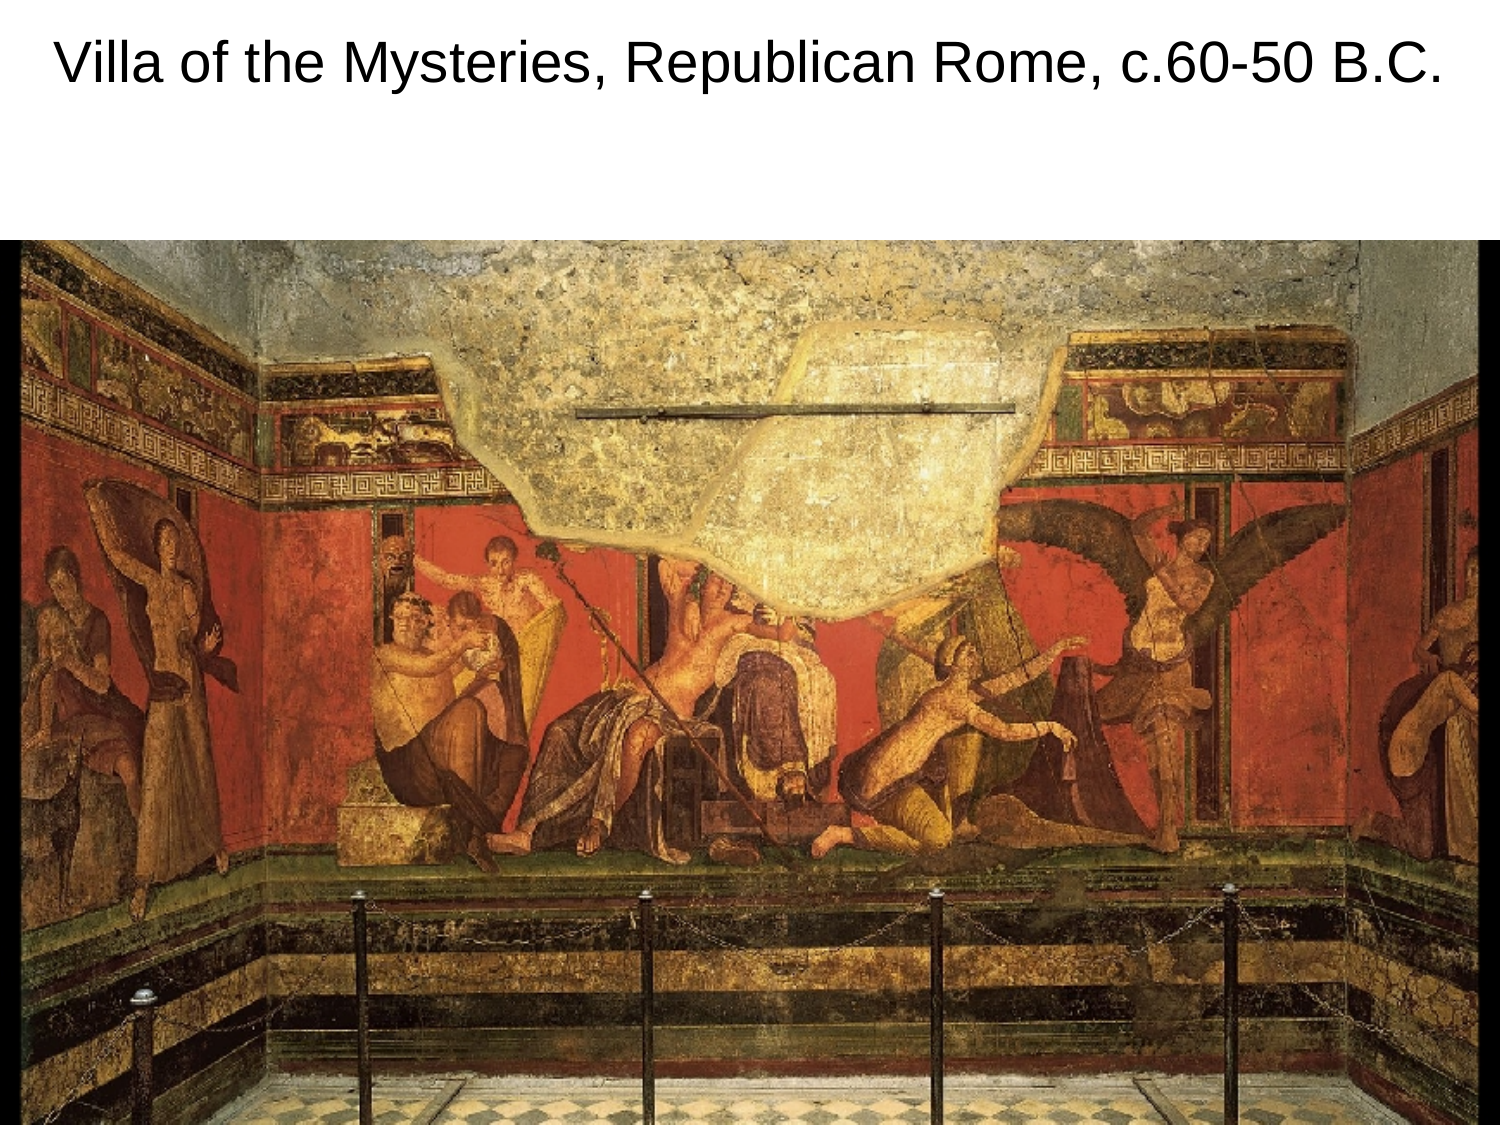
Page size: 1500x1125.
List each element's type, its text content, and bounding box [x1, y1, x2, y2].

picture [0, 240, 1500, 1125]
title Villa of the Mysteries, Republican Rome, c.60-50 B.C. [0, 0, 1500, 126]
